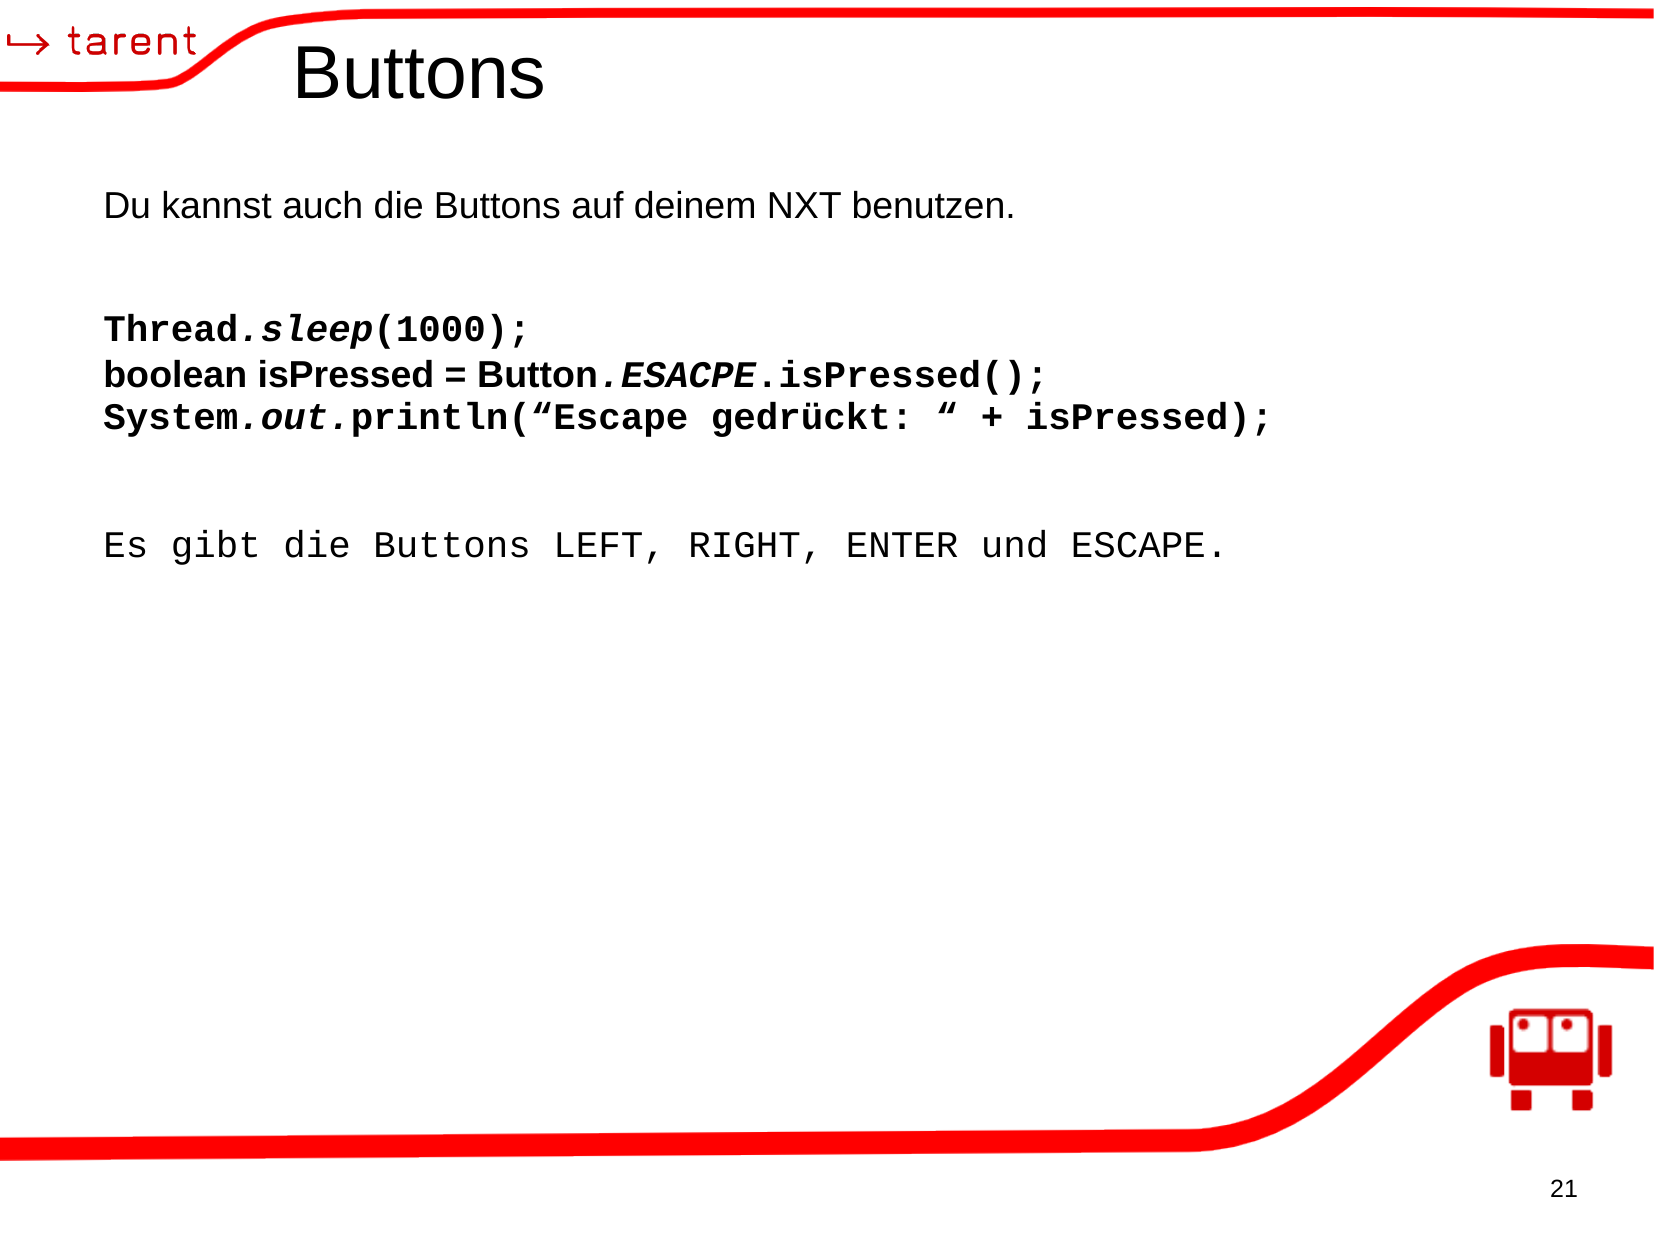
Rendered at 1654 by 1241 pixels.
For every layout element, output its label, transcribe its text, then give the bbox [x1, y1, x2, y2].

text_box Buttons [277, 23, 1654, 142]
picture [0, 7, 1654, 92]
picture [0, 944, 1654, 1161]
text_box Du kannst auch die Buttons auf deinem NXT benutzen. Thread.sleep(1000); boolean isPressed = Button.ESACPE.isPressed(); System.out.println(“Escape gedrückt: “ + isPressed); Es gibt die Buttons LEFT, RIGHT, ENTER und ESCAPE. [88, 177, 1329, 618]
